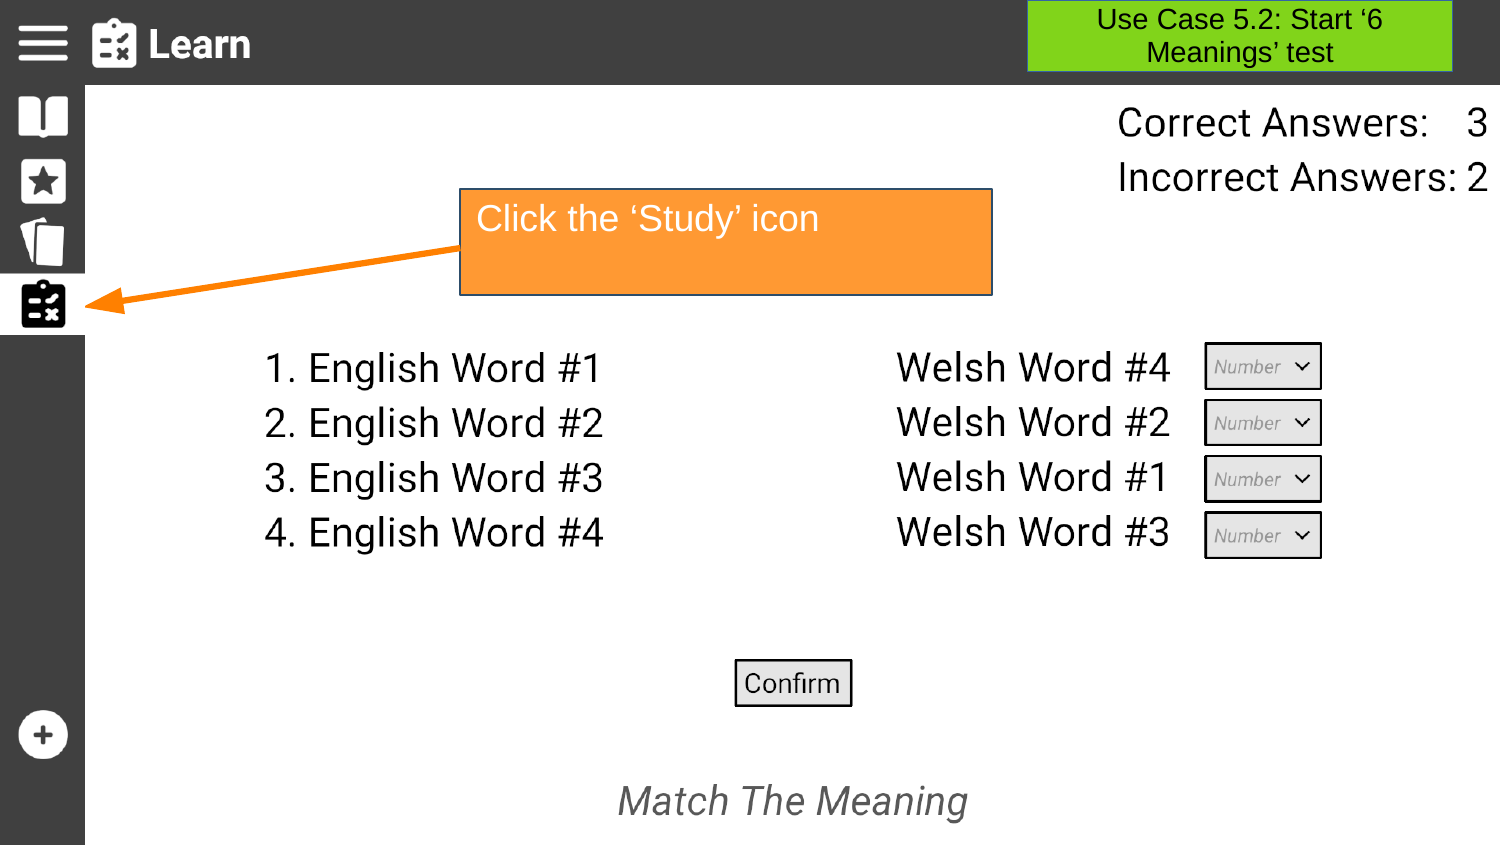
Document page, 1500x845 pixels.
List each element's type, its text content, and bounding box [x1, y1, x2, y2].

picture [0, 0, 1500, 845]
text_box Use Case 5.2: Start ‘6 Meanings’ test [1027, 0, 1453, 72]
text_box Click the ‘Study’ icon [460, 188, 993, 296]
